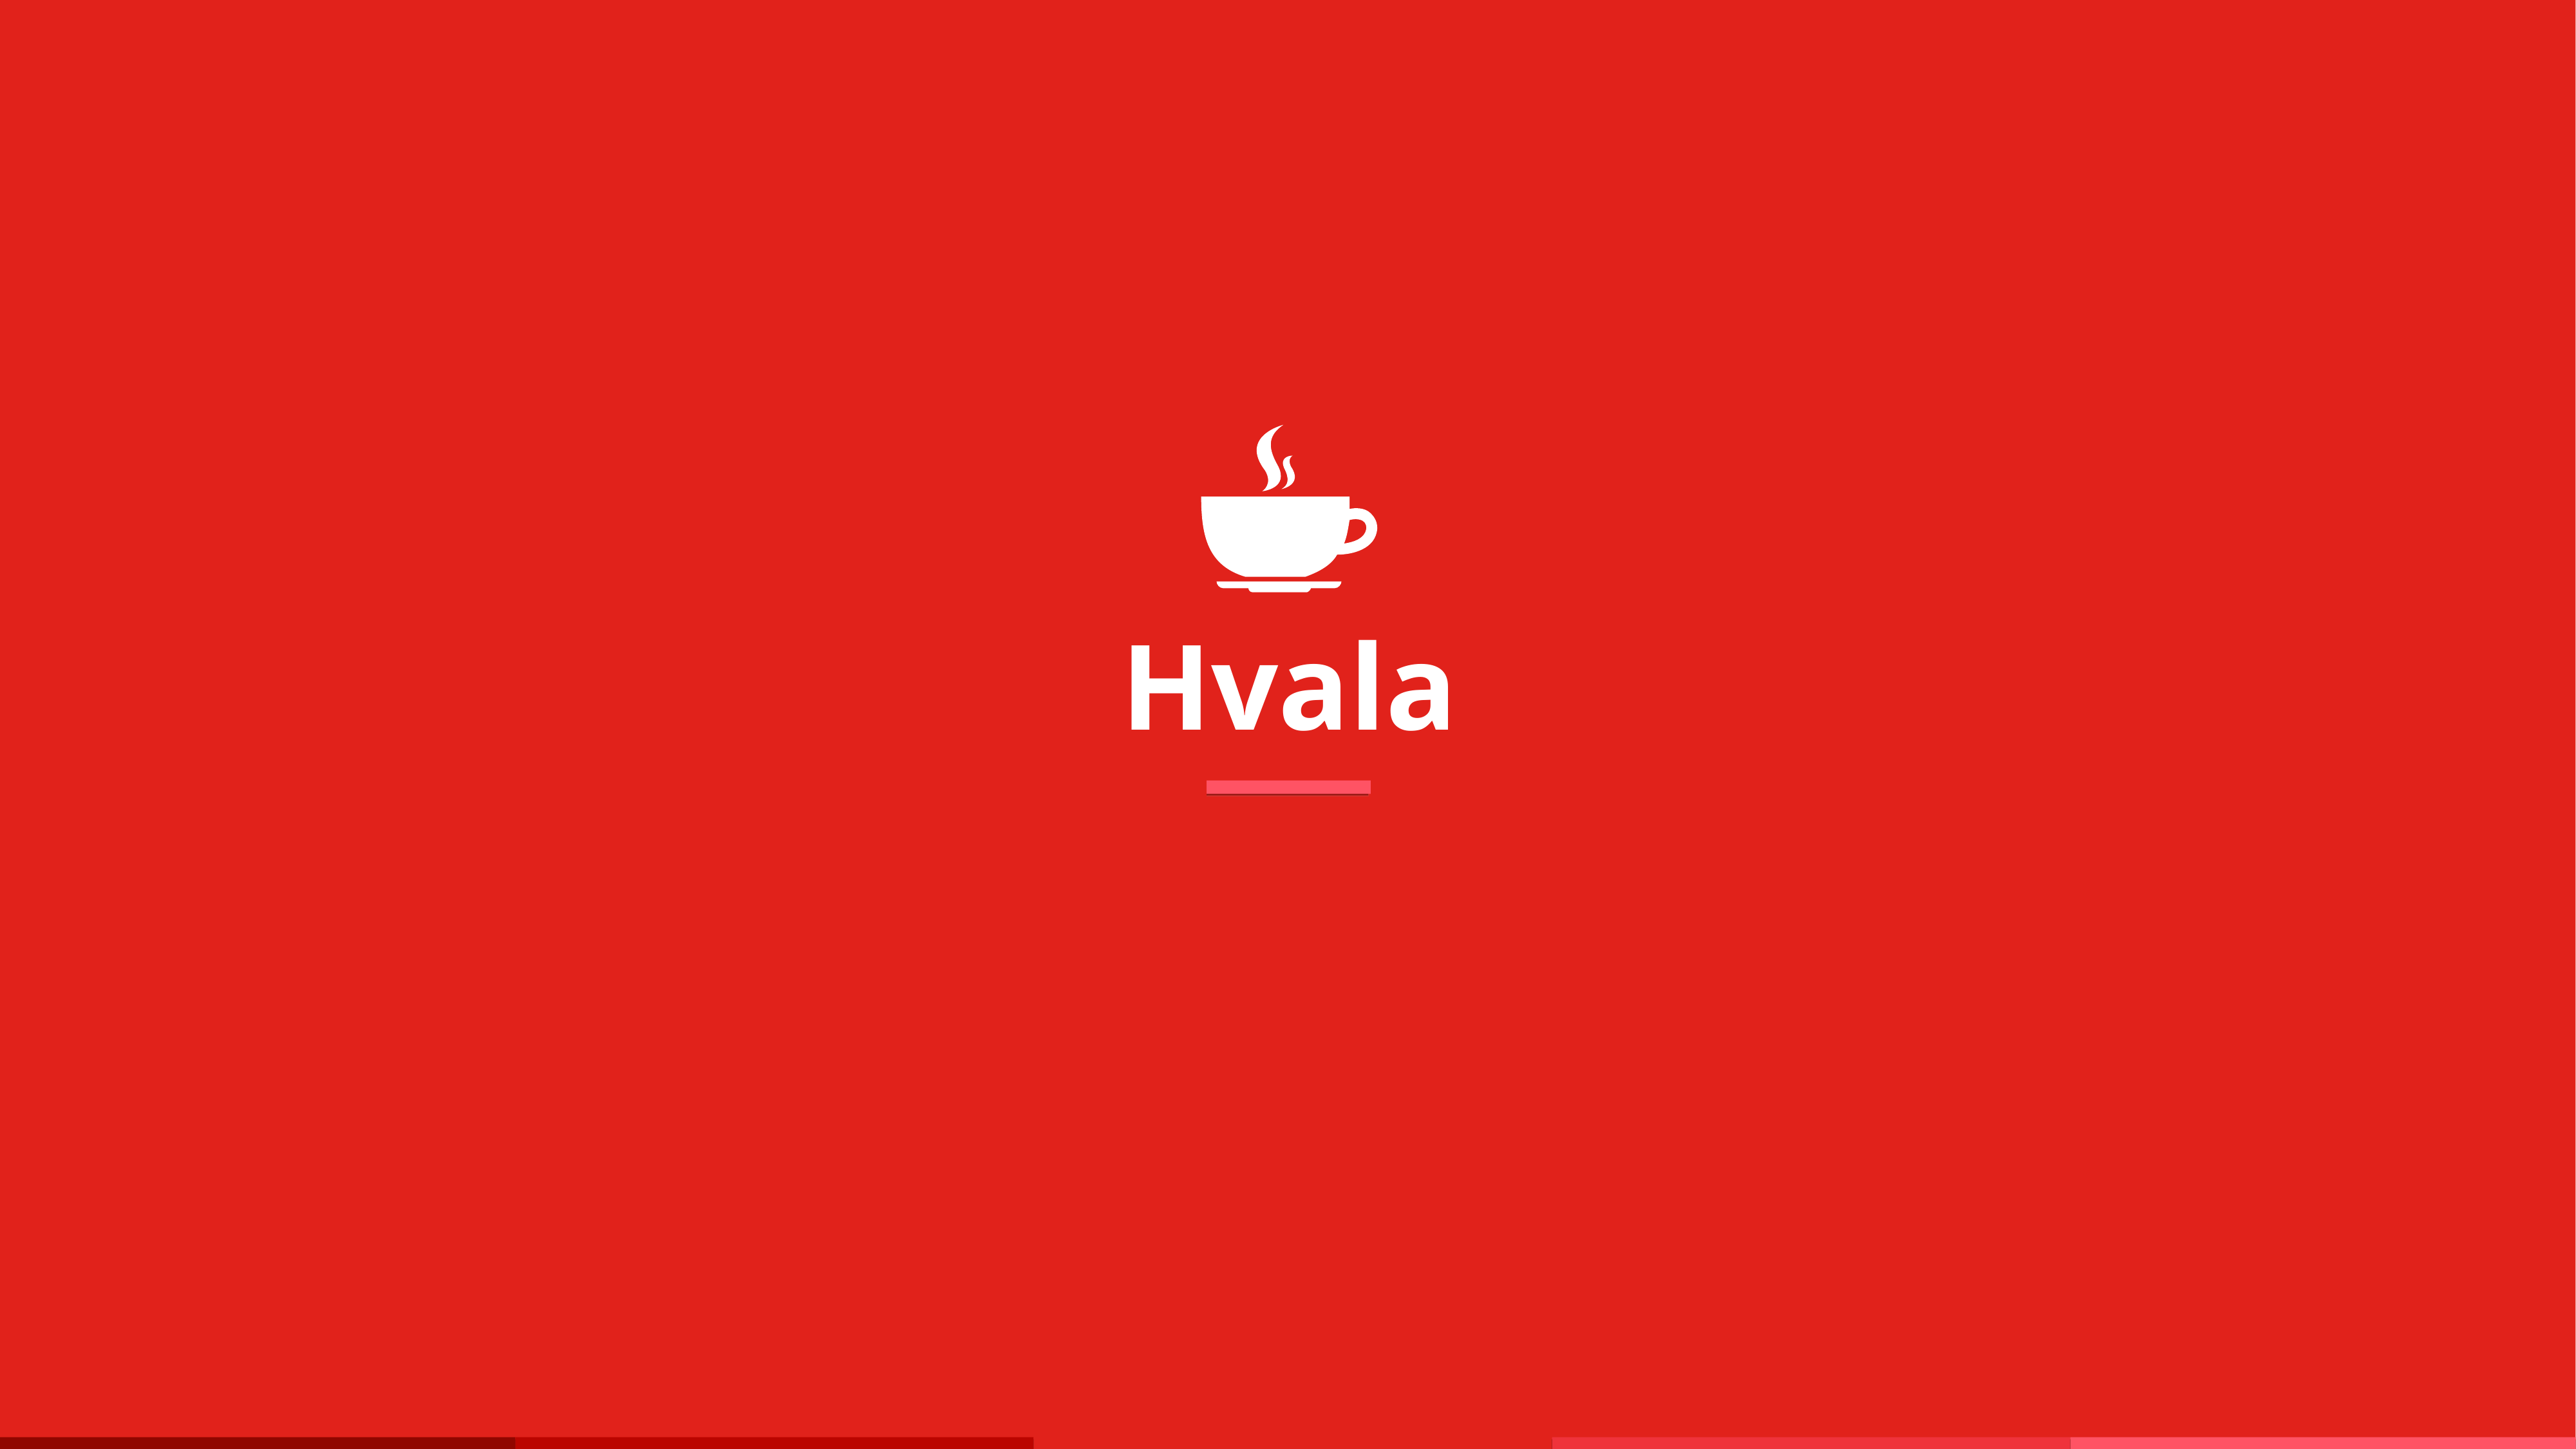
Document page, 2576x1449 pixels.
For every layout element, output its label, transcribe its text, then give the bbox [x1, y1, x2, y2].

text_box [1207, 780, 1371, 794]
text_box [1216, 581, 1342, 592]
text_box [1201, 497, 1378, 577]
text_box Hvala [384, 623, 2194, 767]
text_box [1281, 455, 1295, 489]
text_box [1256, 424, 1284, 491]
